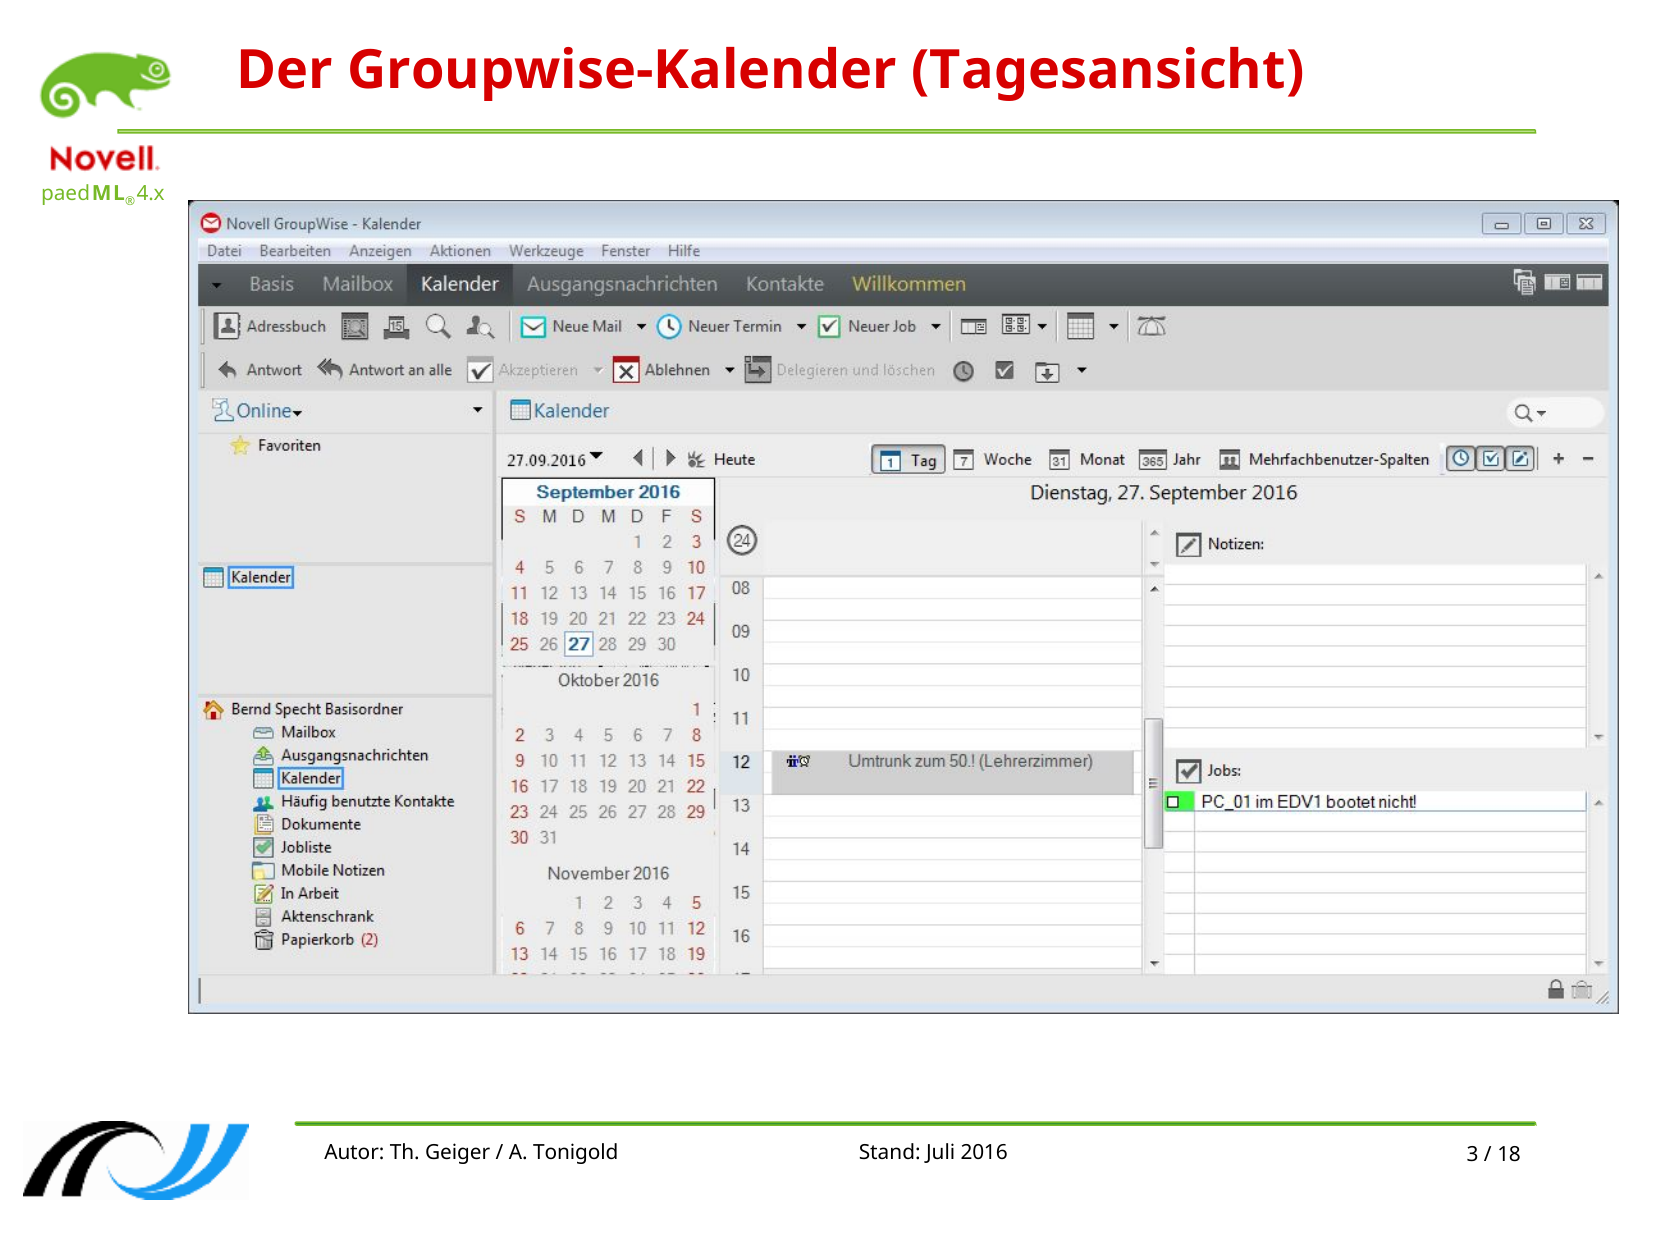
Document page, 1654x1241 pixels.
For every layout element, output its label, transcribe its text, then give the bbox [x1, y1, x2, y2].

picture [23, 1121, 249, 1200]
picture [188, 200, 1619, 1014]
title Der Groupwise-Kalender (Tagesansicht) [236, 17, 1536, 119]
picture [26, 35, 184, 193]
